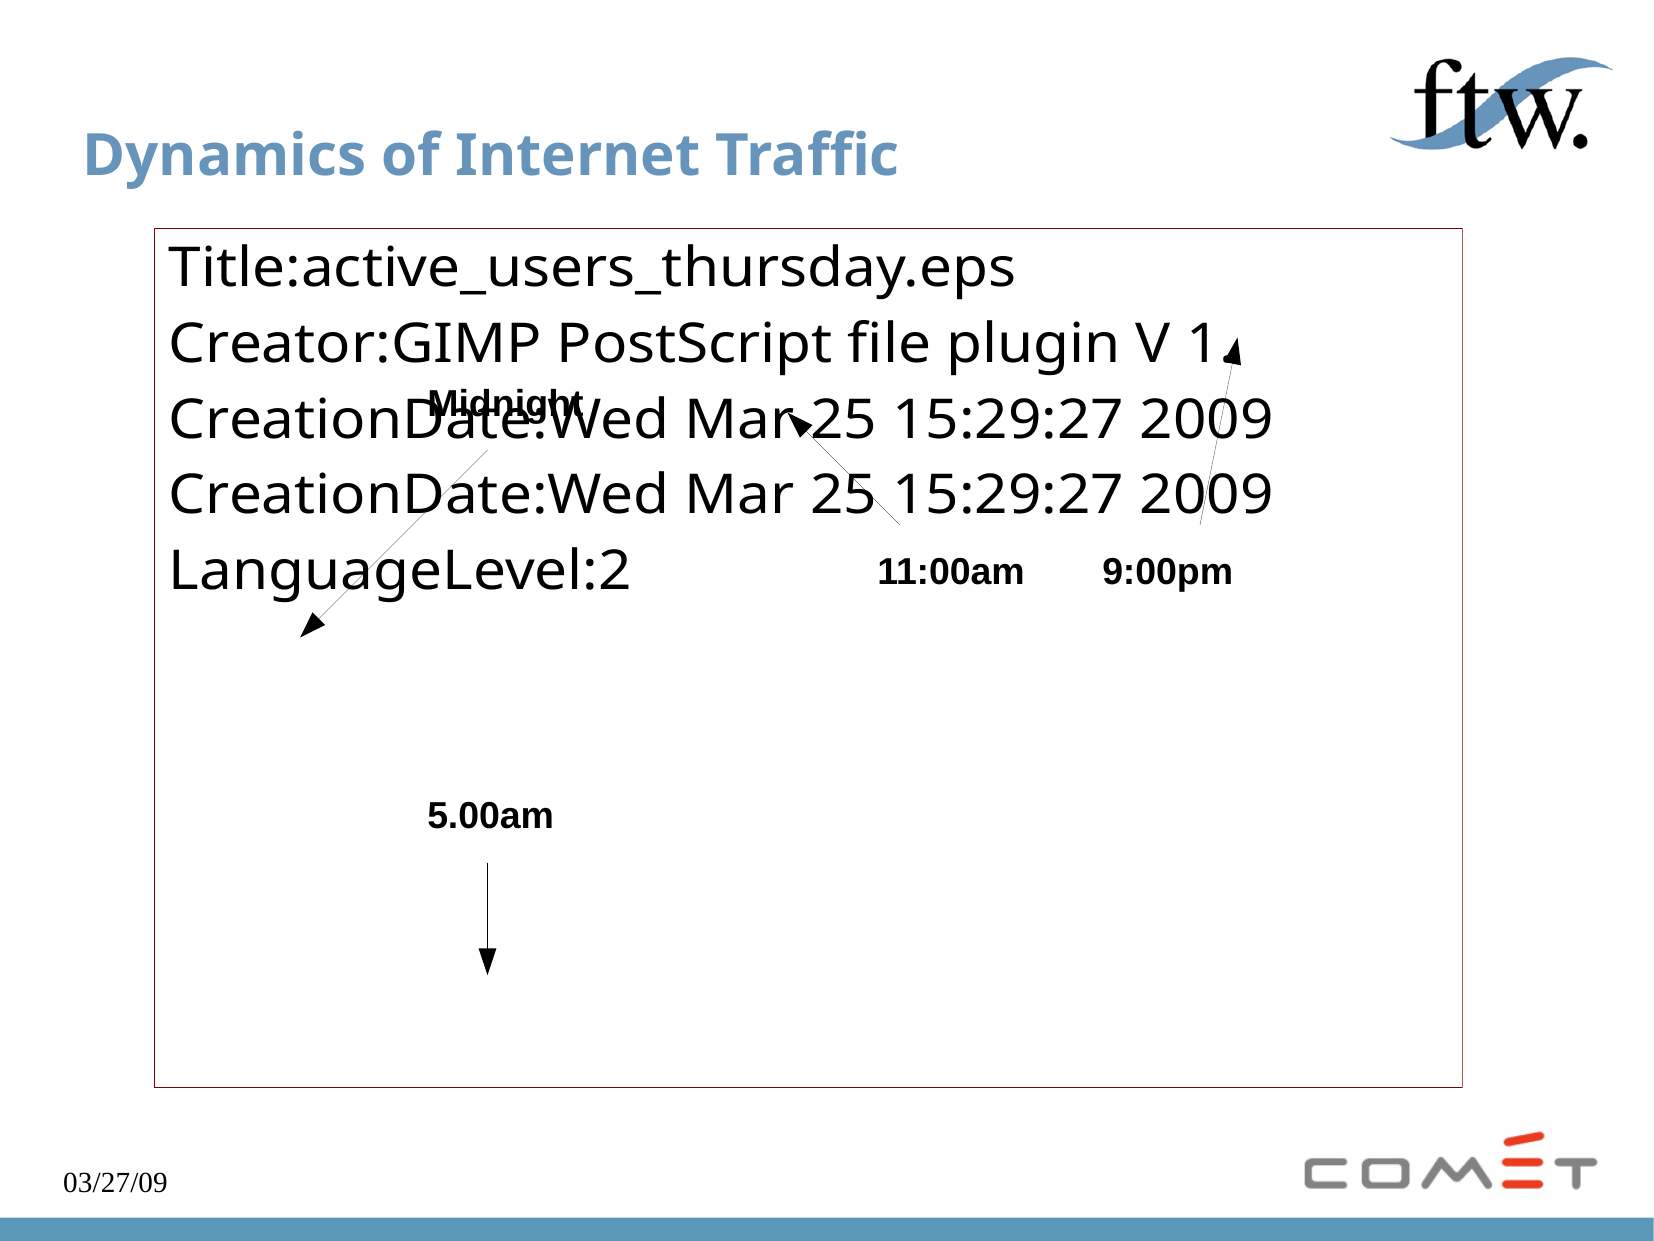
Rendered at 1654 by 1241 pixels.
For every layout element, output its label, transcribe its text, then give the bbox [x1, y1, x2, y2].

text_box 5.00am [412, 787, 601, 863]
text_box 11:00am [862, 543, 1051, 638]
picture [1292, 1120, 1612, 1212]
picture [150, 225, 1463, 1088]
picture [1387, 56, 1613, 150]
title Dynamics of Internet Traffic [82, 49, 1351, 257]
text_box Midnight [412, 375, 601, 432]
text_box 9:00pm [1087, 543, 1276, 601]
